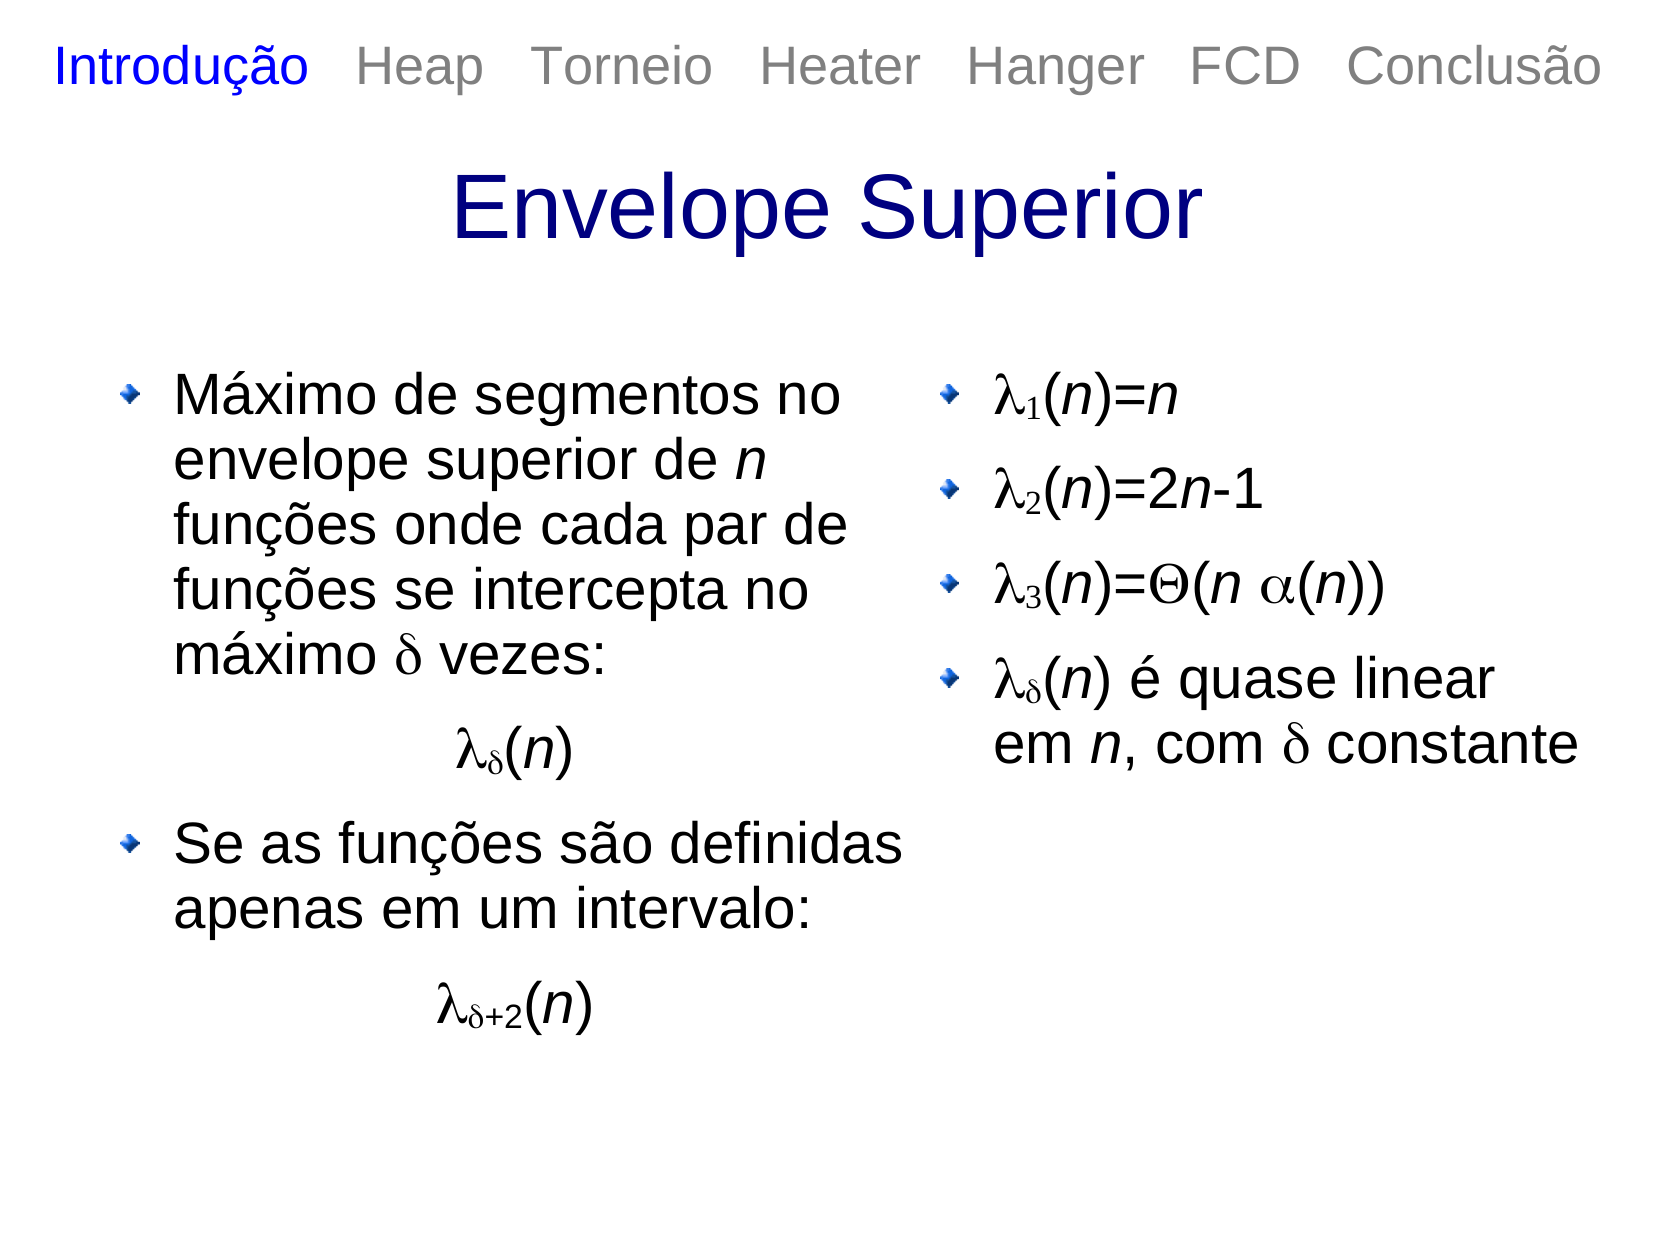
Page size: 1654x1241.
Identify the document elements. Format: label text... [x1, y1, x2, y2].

title Envelope Superior [121, 102, 1534, 311]
list 1(n)=n 2(n)=2n-1 3(n)=(n a(n)) d(n) é quase linear em n, com d constante [922, 361, 1591, 1154]
text_box Introdução Heap Torneio Heater Hanger FCD Conclusão [30, 35, 1629, 96]
list Máximo de segmentos no envelope superior de n funções onde cada par de funções se intercepta no máximo  vezes: (n) Se as funções são definidas apenas em um intervalo: +2(n) [102, 361, 910, 1154]
